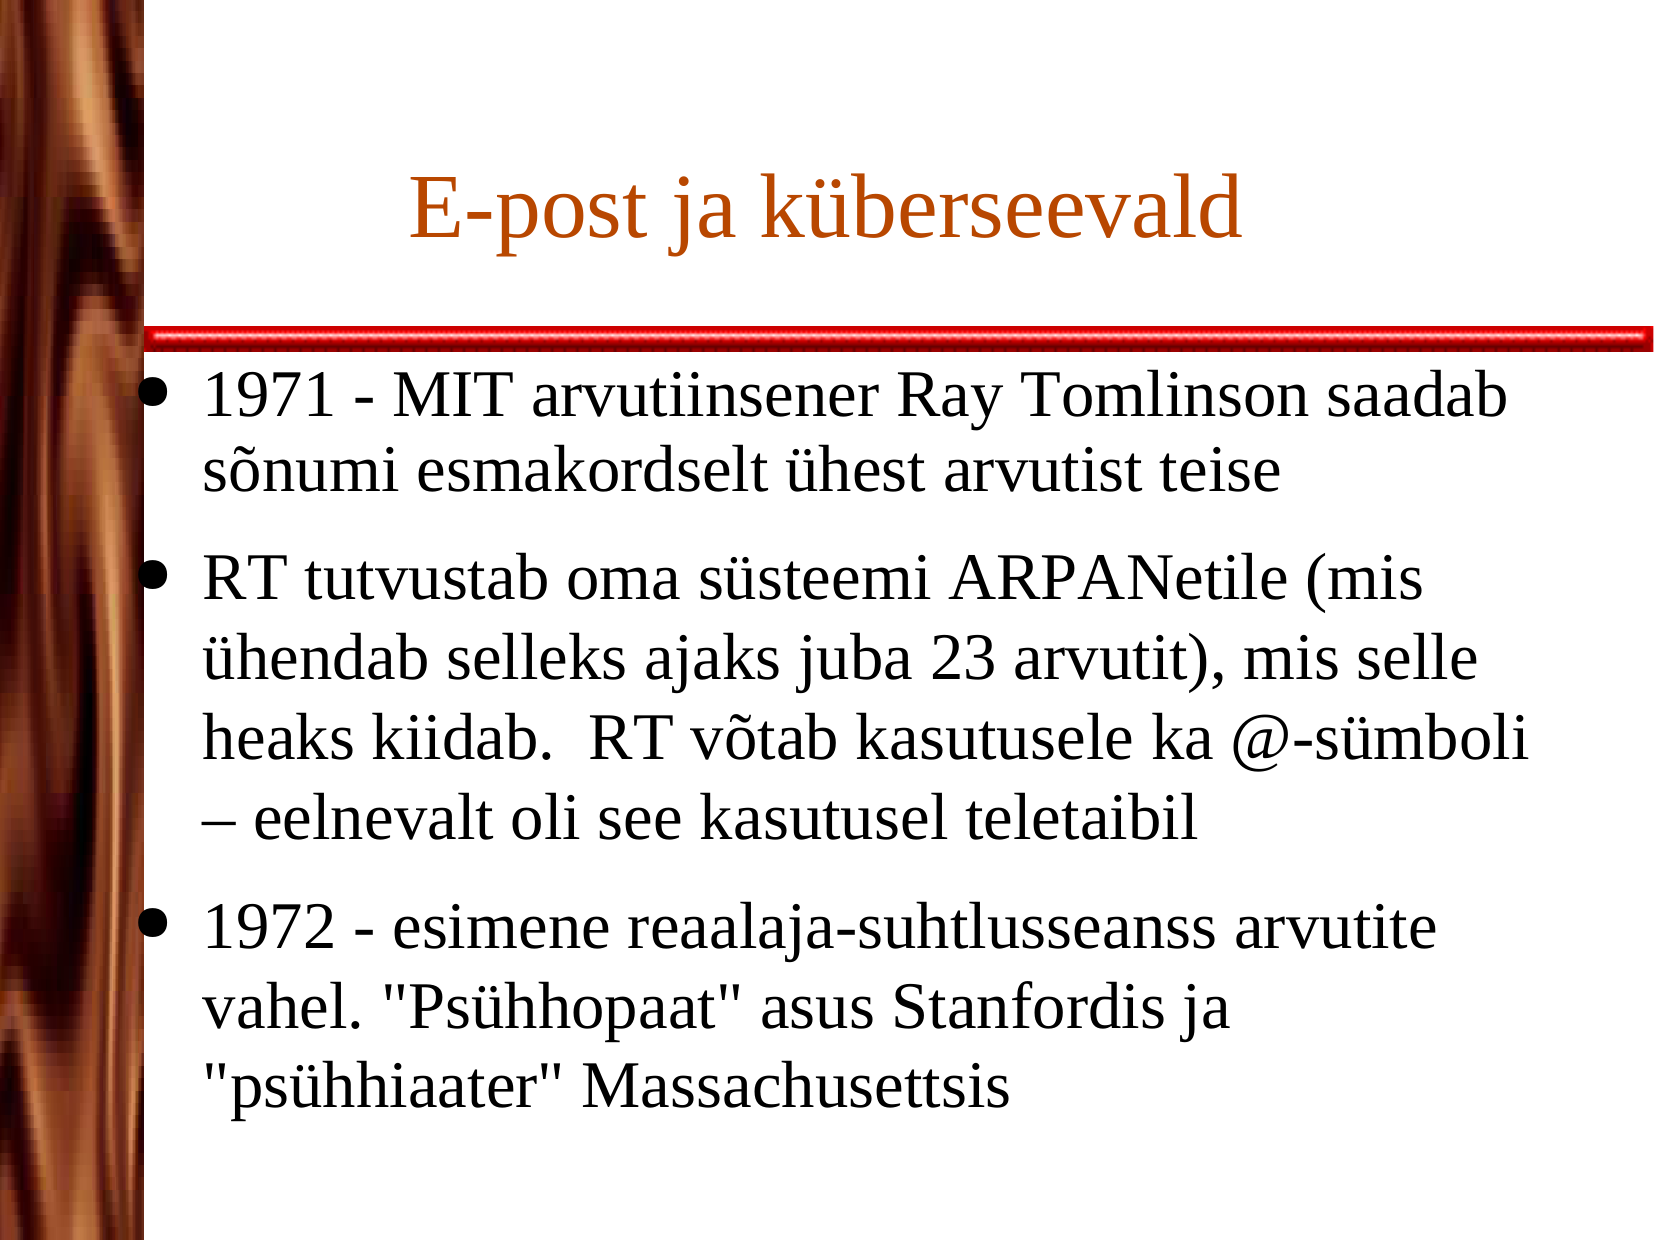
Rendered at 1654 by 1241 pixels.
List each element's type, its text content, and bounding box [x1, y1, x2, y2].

title E-post ja küberseevald [121, 102, 1533, 310]
picture [0, 0, 1654, 1240]
list 1971 - MIT arvutiinsener Ray Tomlinson saadab sõnumi esmakordselt ühest arvutist teise RT tutvustab oma süsteemi ARPANetile (mis ühendab selleks ajaks juba 23 arvutit), mis selle heaks kiidab. RT võtab kasutusele ka @-sümboli – eelnevalt oli see kasutusel teletaibil 1972 - esimene reaalaja-suhtlusseanss arvutite vahel. "Psühhopaat" asus Stanfordis ja "psühhiaater" Massachusettsis [121, 356, 1533, 1138]
